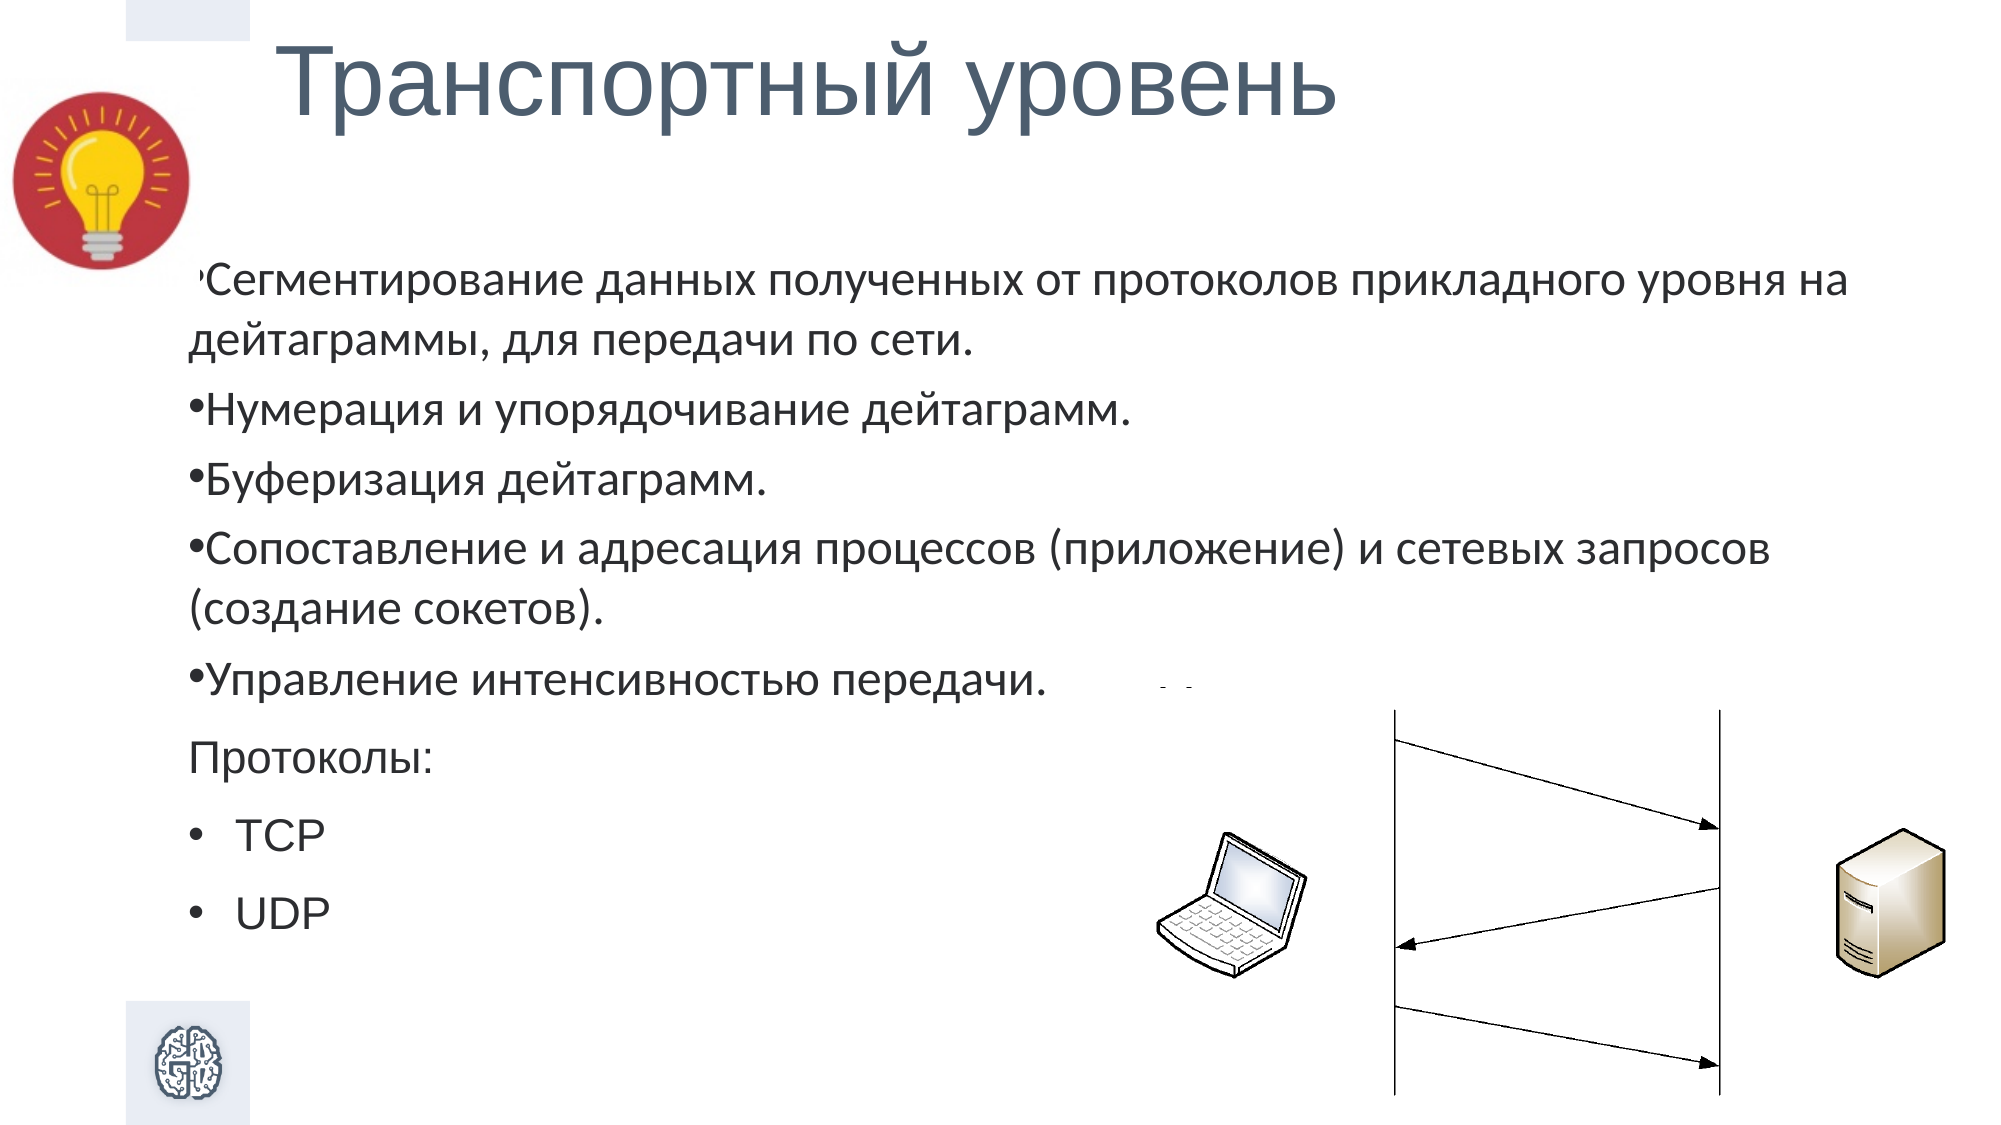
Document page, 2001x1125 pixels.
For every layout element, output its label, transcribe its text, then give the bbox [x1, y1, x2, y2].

picture [0, 78, 200, 287]
picture [1155, 687, 1946, 1096]
picture [144, 1016, 232, 1110]
text_box Сегментирование данных полученных от протоколов прикладного уровня на дейтаграммы, для передачи по сети. Нумерация и упорядочивание дейтаграмм. Буферизация дейтаграмм. Сопоставление и адресация процессов (приложение) и сетевых запросов (создание сокетов). Управление интенсивностью передачи. Протоколы: TCP UDP [173, 237, 1921, 1059]
text_box Транспортный уровень [259, 13, 1899, 262]
